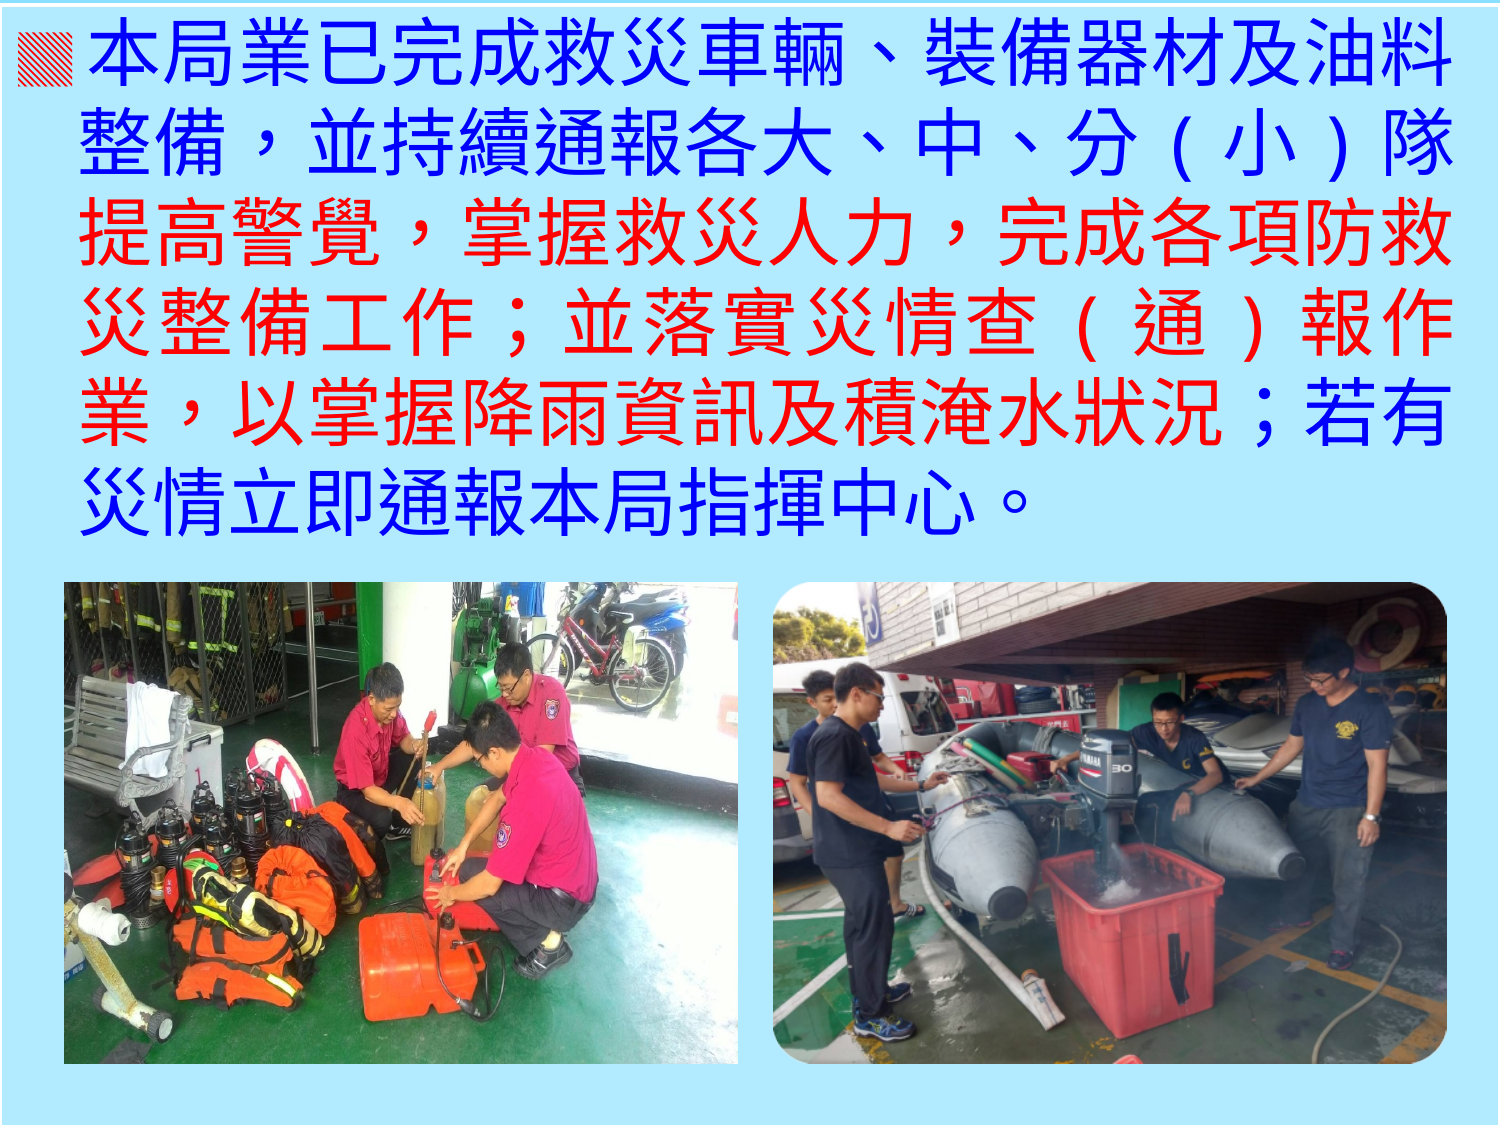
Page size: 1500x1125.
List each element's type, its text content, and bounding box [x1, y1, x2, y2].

text_box ▓本局業已完成救災車輛、裝備器材及油料整備，並持續通報各大、中、分(小)隊提高警覺，掌握救災人力，完成各項防救災整備工作；並落實災情查(通)報作業，以掌握降雨資訊及積淹水狀況；若有災情立即通報本局指揮中心。 [3, 0, 1471, 653]
text_box [0, 0, 1500, 1125]
picture [773, 582, 1447, 1064]
picture [64, 582, 738, 1064]
